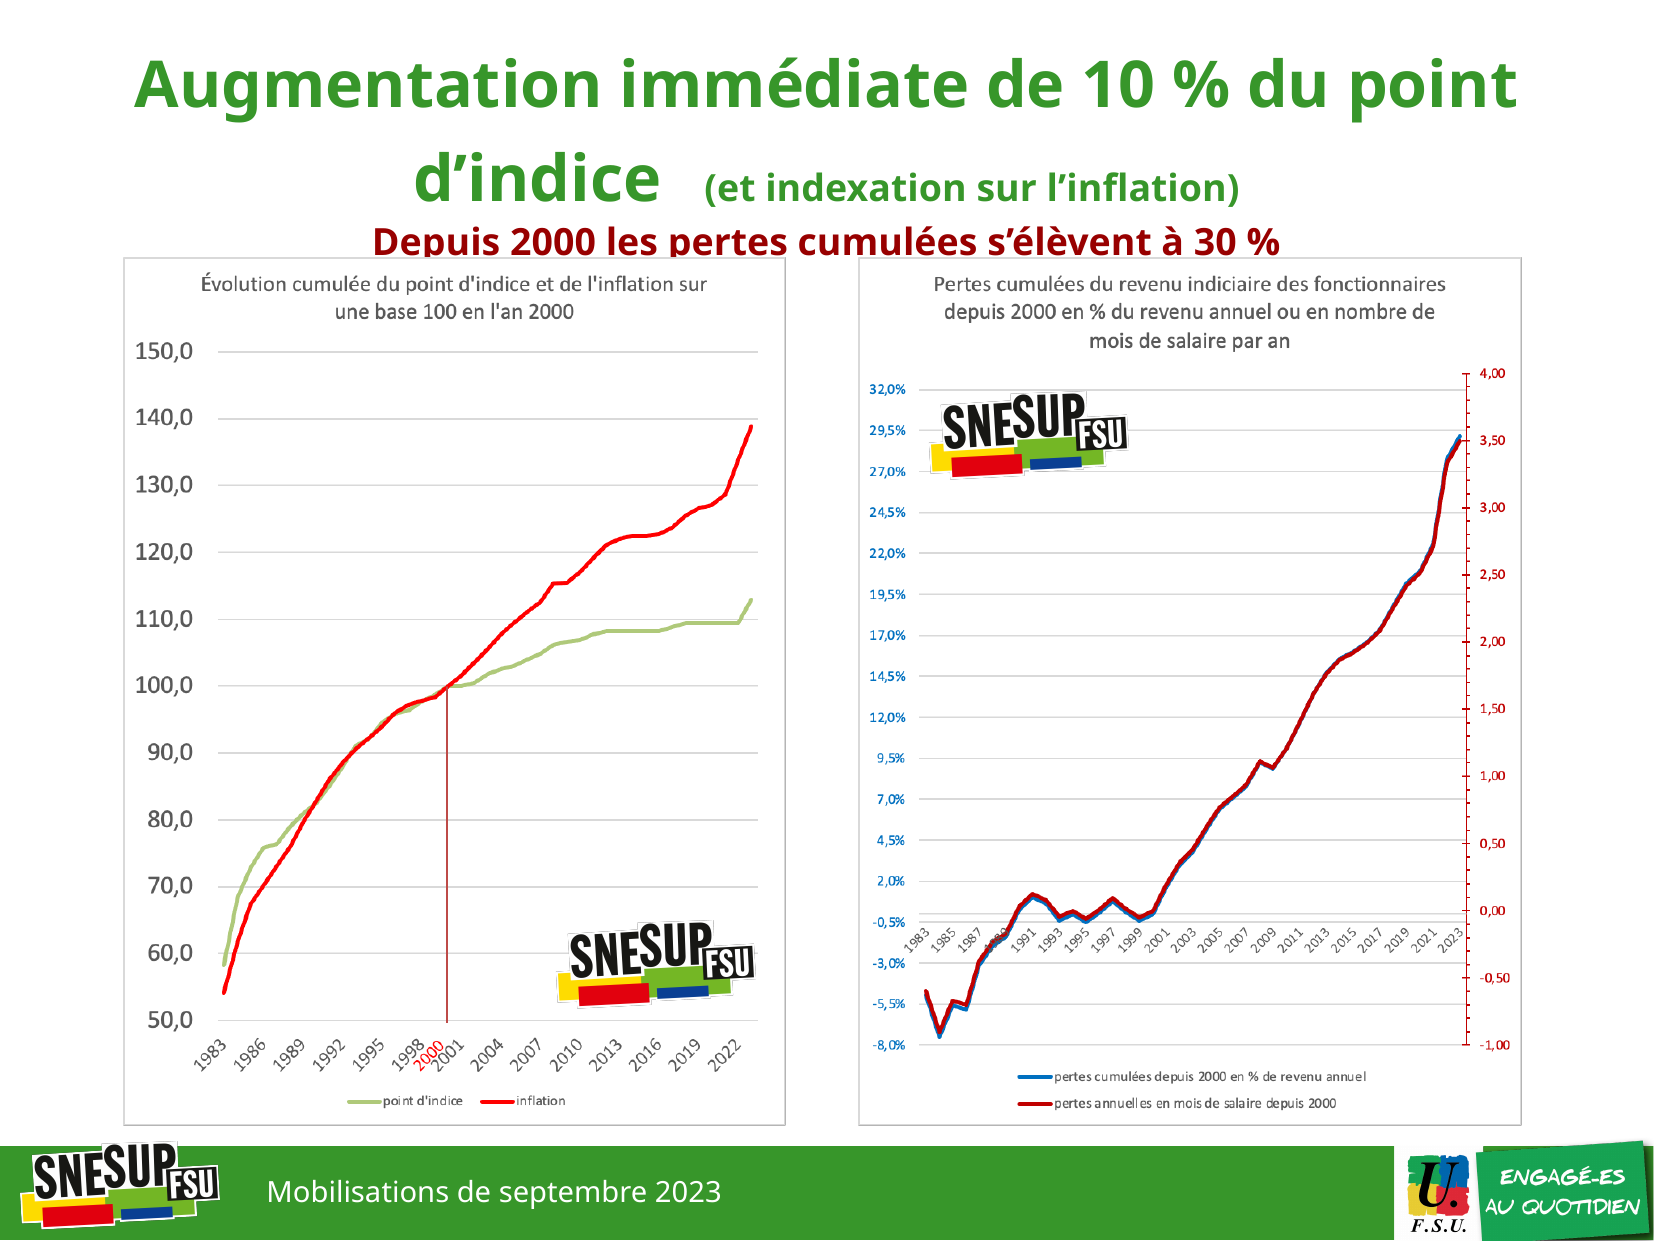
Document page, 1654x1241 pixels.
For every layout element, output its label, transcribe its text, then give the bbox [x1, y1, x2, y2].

picture [857, 256, 1522, 1126]
picture [1394, 1136, 1654, 1241]
picture [122, 256, 786, 1126]
picture [18, 1137, 222, 1232]
title Augmentation immédiate de 10 % du point d’indice (et indexation sur l’inflation) Depuis 2000 les pertes cumulées s’élèvent à 30 % [82, 49, 1571, 257]
